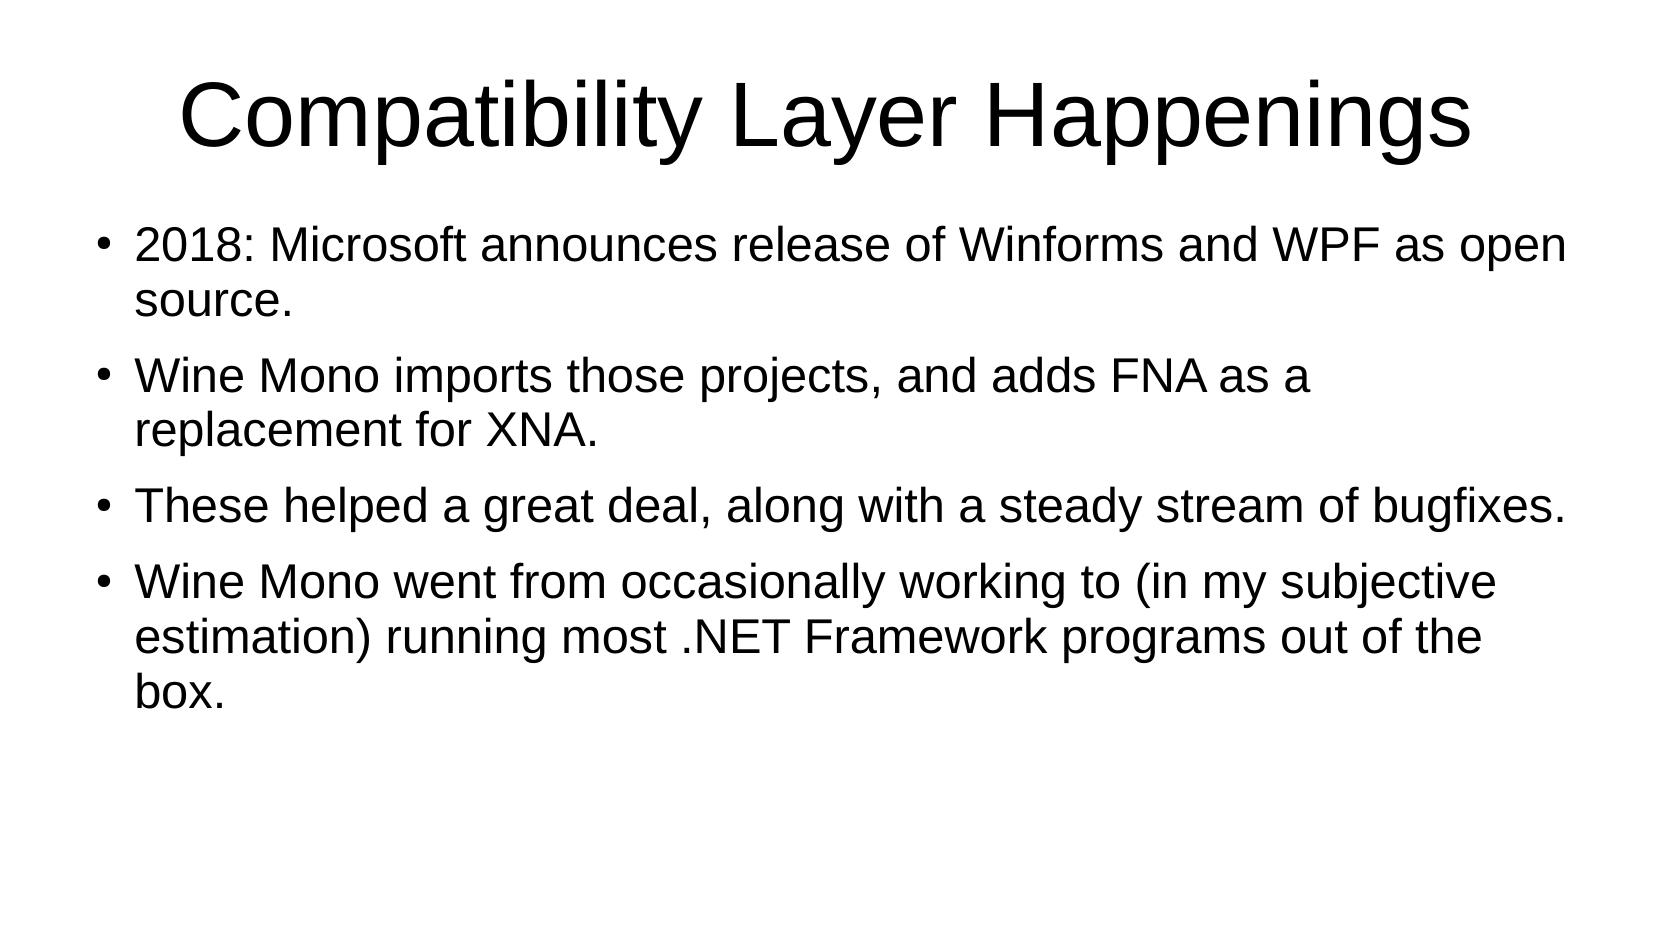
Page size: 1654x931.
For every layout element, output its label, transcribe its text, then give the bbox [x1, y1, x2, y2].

title Compatibility Layer Happenings [82, 37, 1571, 193]
list 2018: Microsoft announces release of Winforms and WPF as open source. Wine Mono imports those projects, and adds FNA as a replacement for XNA. These helped a great deal, along with a steady stream of bugfixes. Wine Mono went from occasionally working to (in my subjective estimation) running most .NET Framework programs out of the box. [82, 217, 1571, 758]
